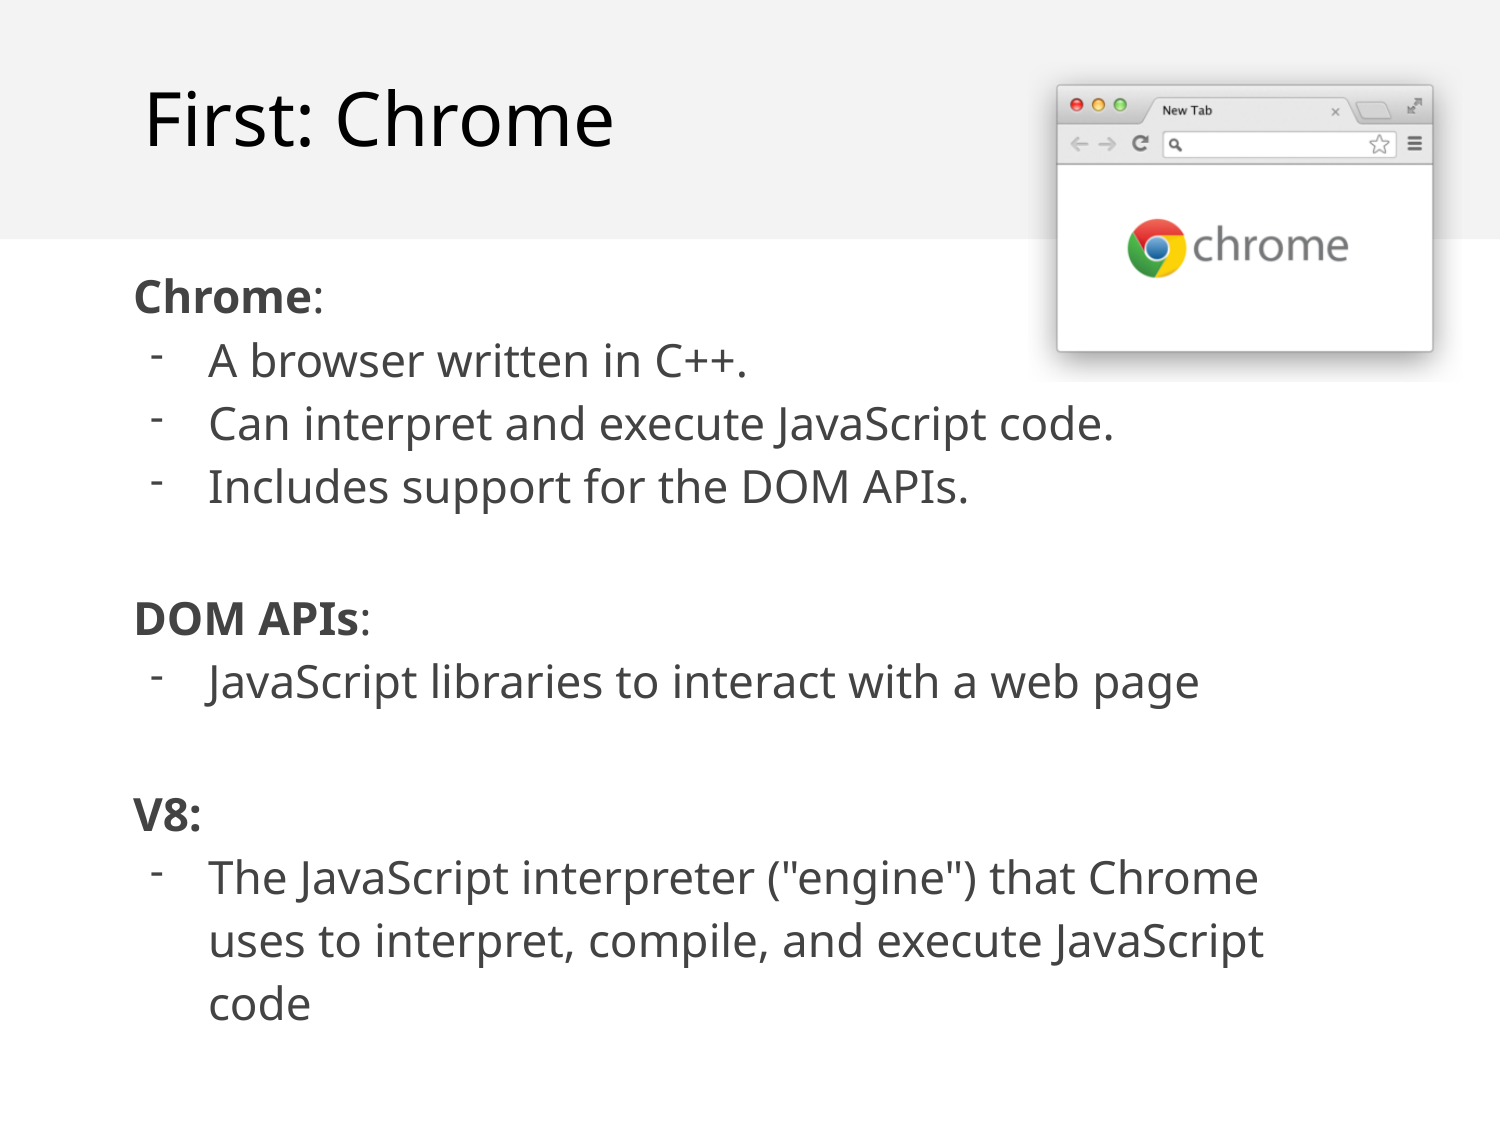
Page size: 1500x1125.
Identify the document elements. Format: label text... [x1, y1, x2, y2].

picture [1028, 56, 1462, 382]
list Chrome: A browser written in C++. Can interpret and execute JavaScript code. Includes support for the DOM APIs. DOM APIs: JavaScript libraries to interact with a web page V8: The JavaScript interpreter ("engine") that Chrome uses to interpret, compile, and execute JavaScript code [118, 244, 1362, 993]
title First: Chrome [128, 56, 1028, 183]
